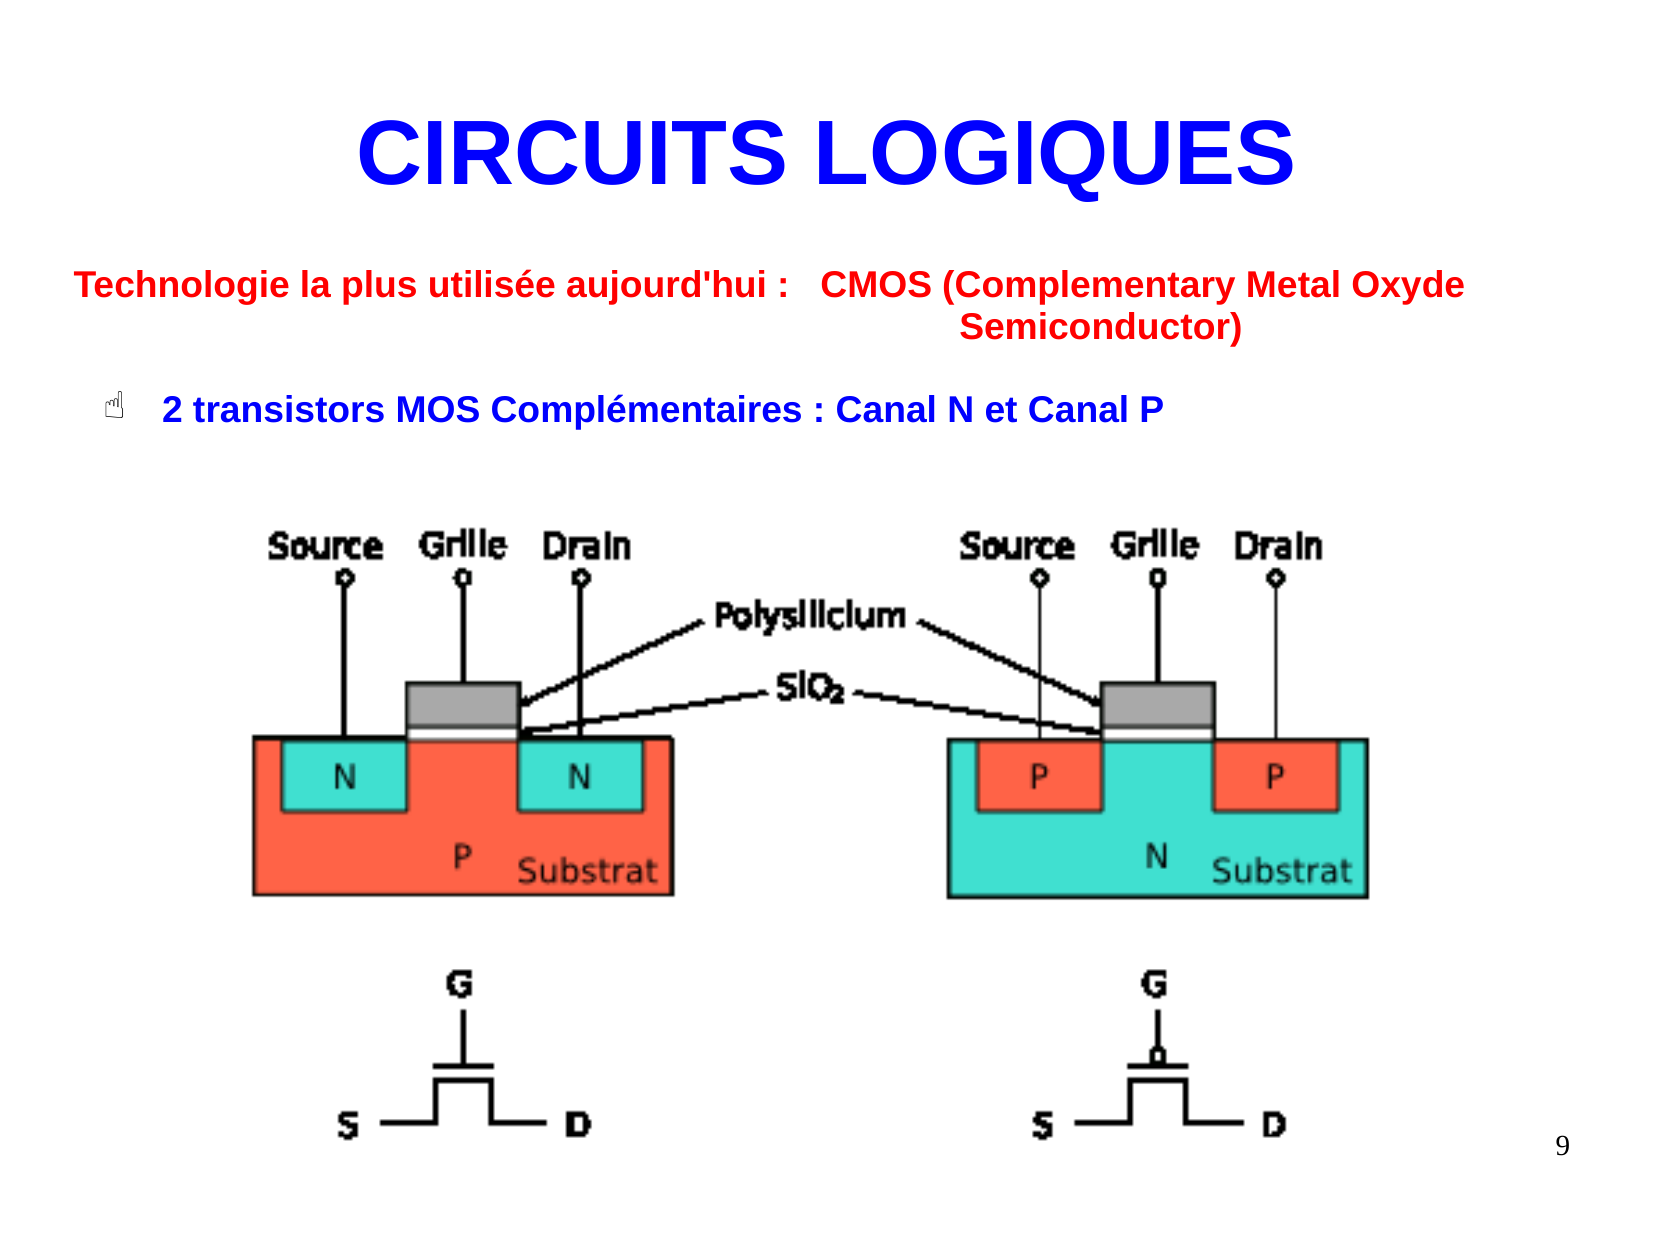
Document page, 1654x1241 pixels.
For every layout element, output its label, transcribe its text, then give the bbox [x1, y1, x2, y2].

text_box Technologie la plus utilisée aujourd'hui : CMOS (Complementary Metal Oxyde Semiconductor) 2 transistors MOS Complémentaires : Canal N et Canal P [58, 256, 1565, 694]
picture [117, 501, 1506, 1152]
title CIRCUITS LOGIQUES [0, 49, 1654, 257]
